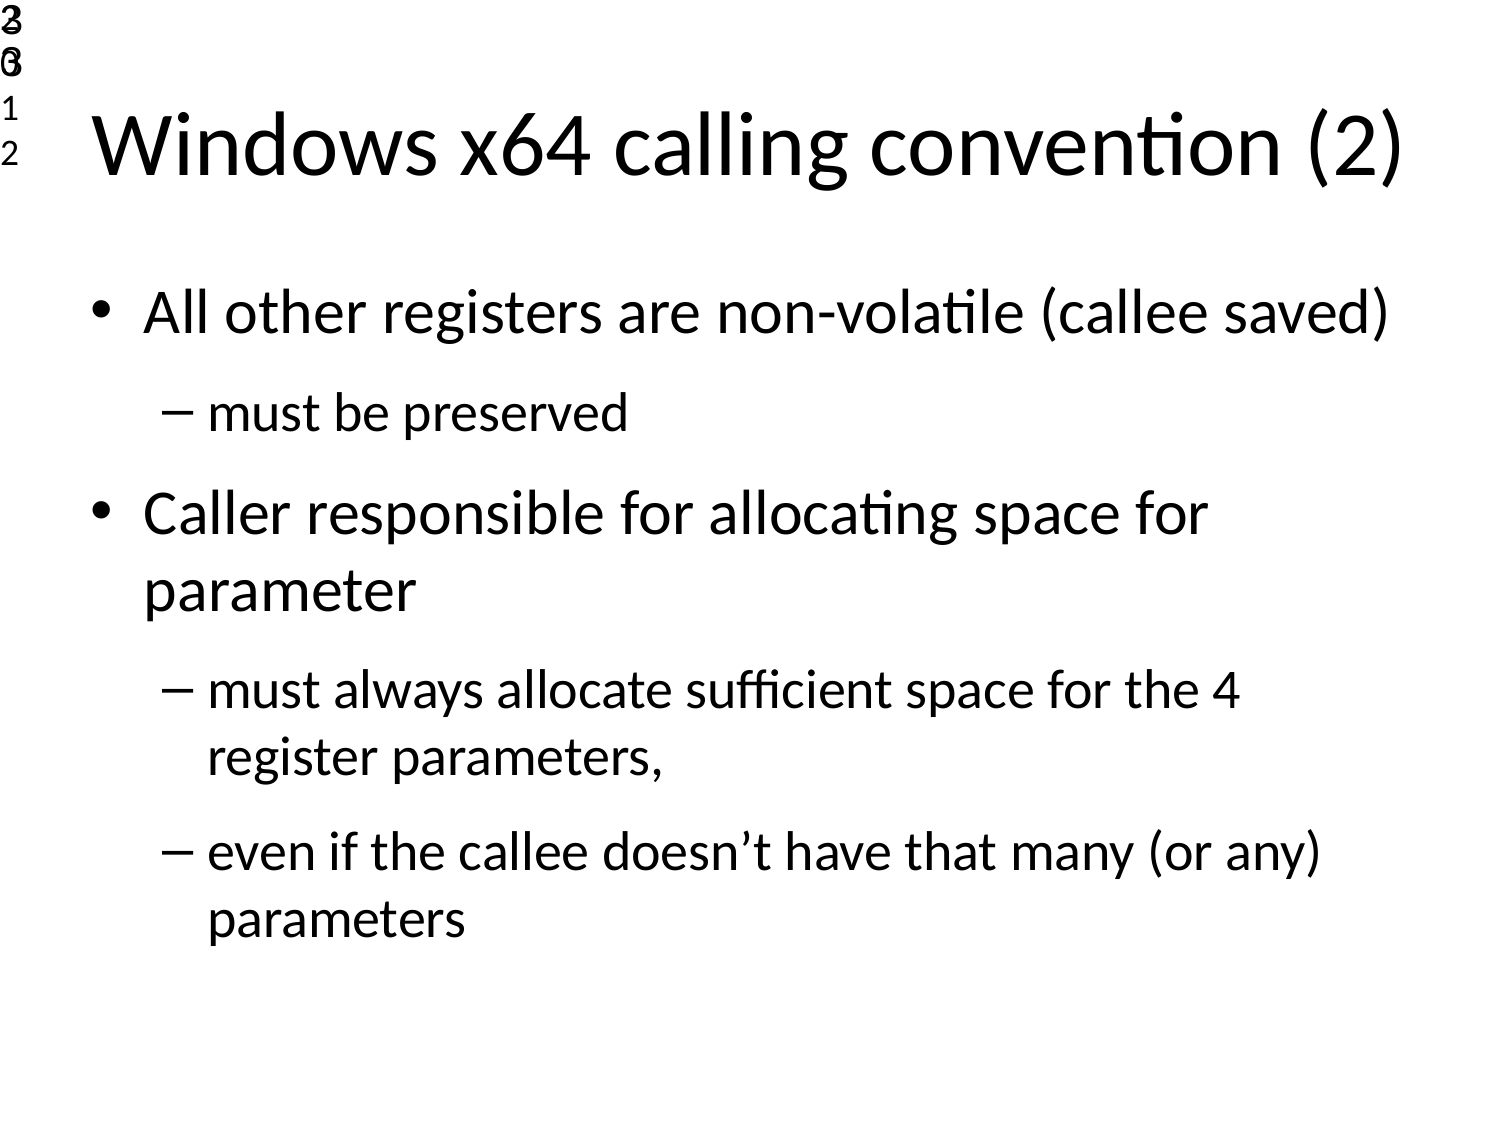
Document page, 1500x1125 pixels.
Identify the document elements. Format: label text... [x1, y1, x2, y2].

title Windows x64 calling convention (2) [75, 45, 1425, 233]
list All other registers are non-volatile (callee saved) must be preserved Caller responsible for allocating space for parameter must always allocate sufficient space for the 4 register parameters, even if the callee doesn’t have that many (or any) parameters [75, 262, 1425, 1005]
